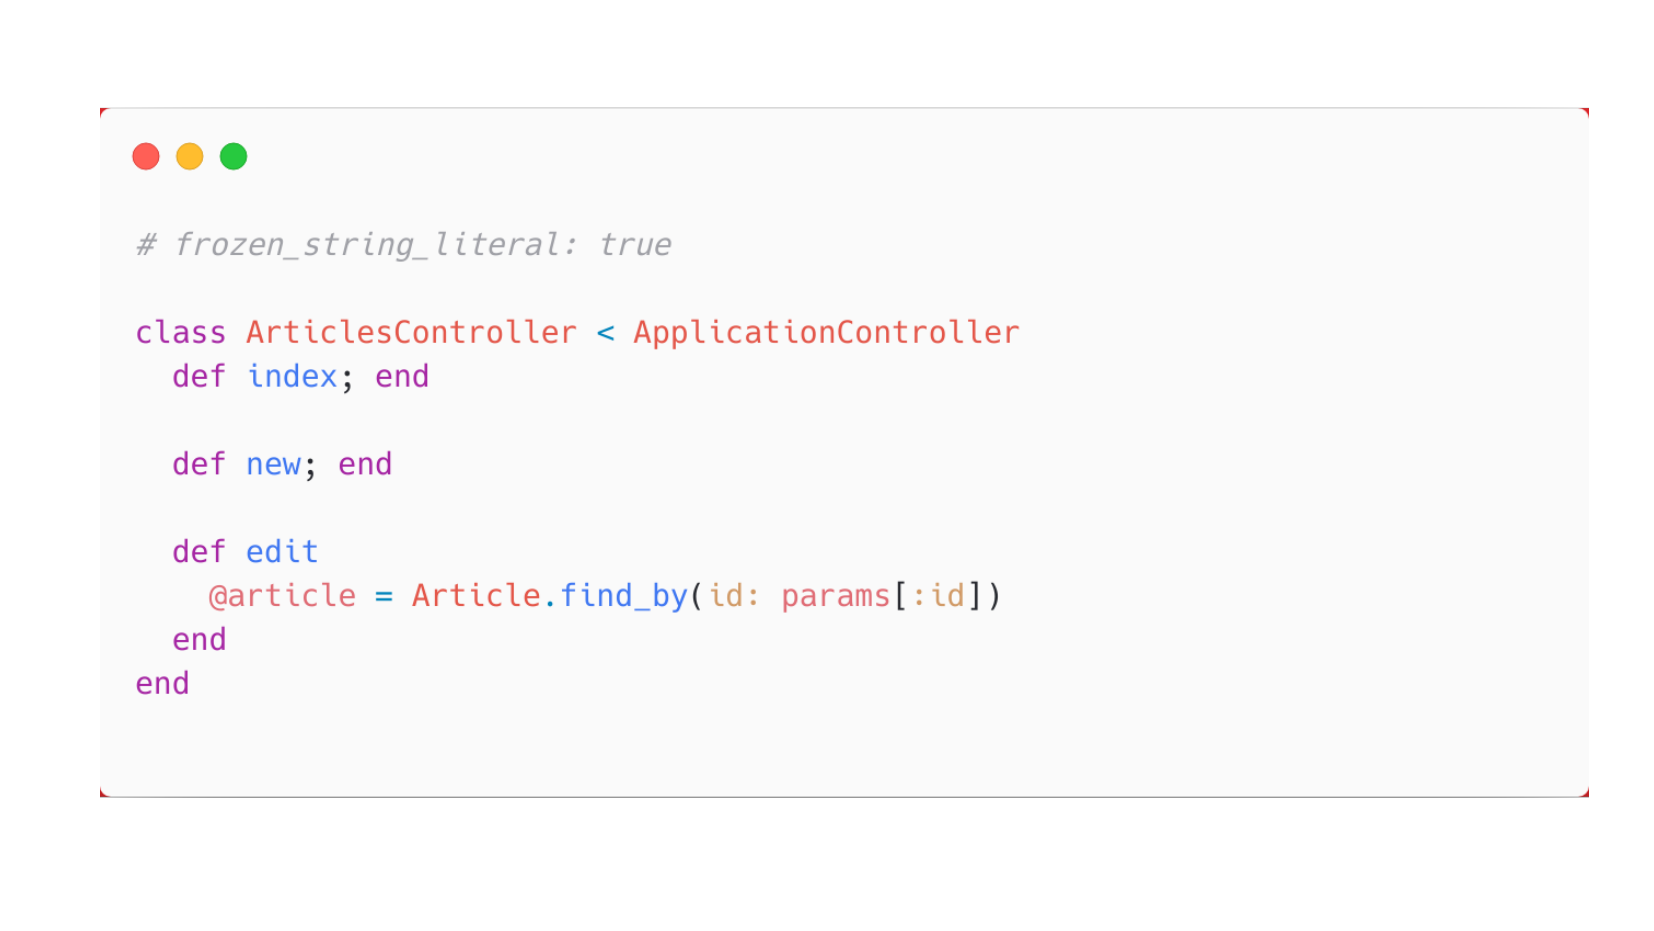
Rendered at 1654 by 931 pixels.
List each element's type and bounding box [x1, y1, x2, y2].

picture [100, 107, 1589, 798]
